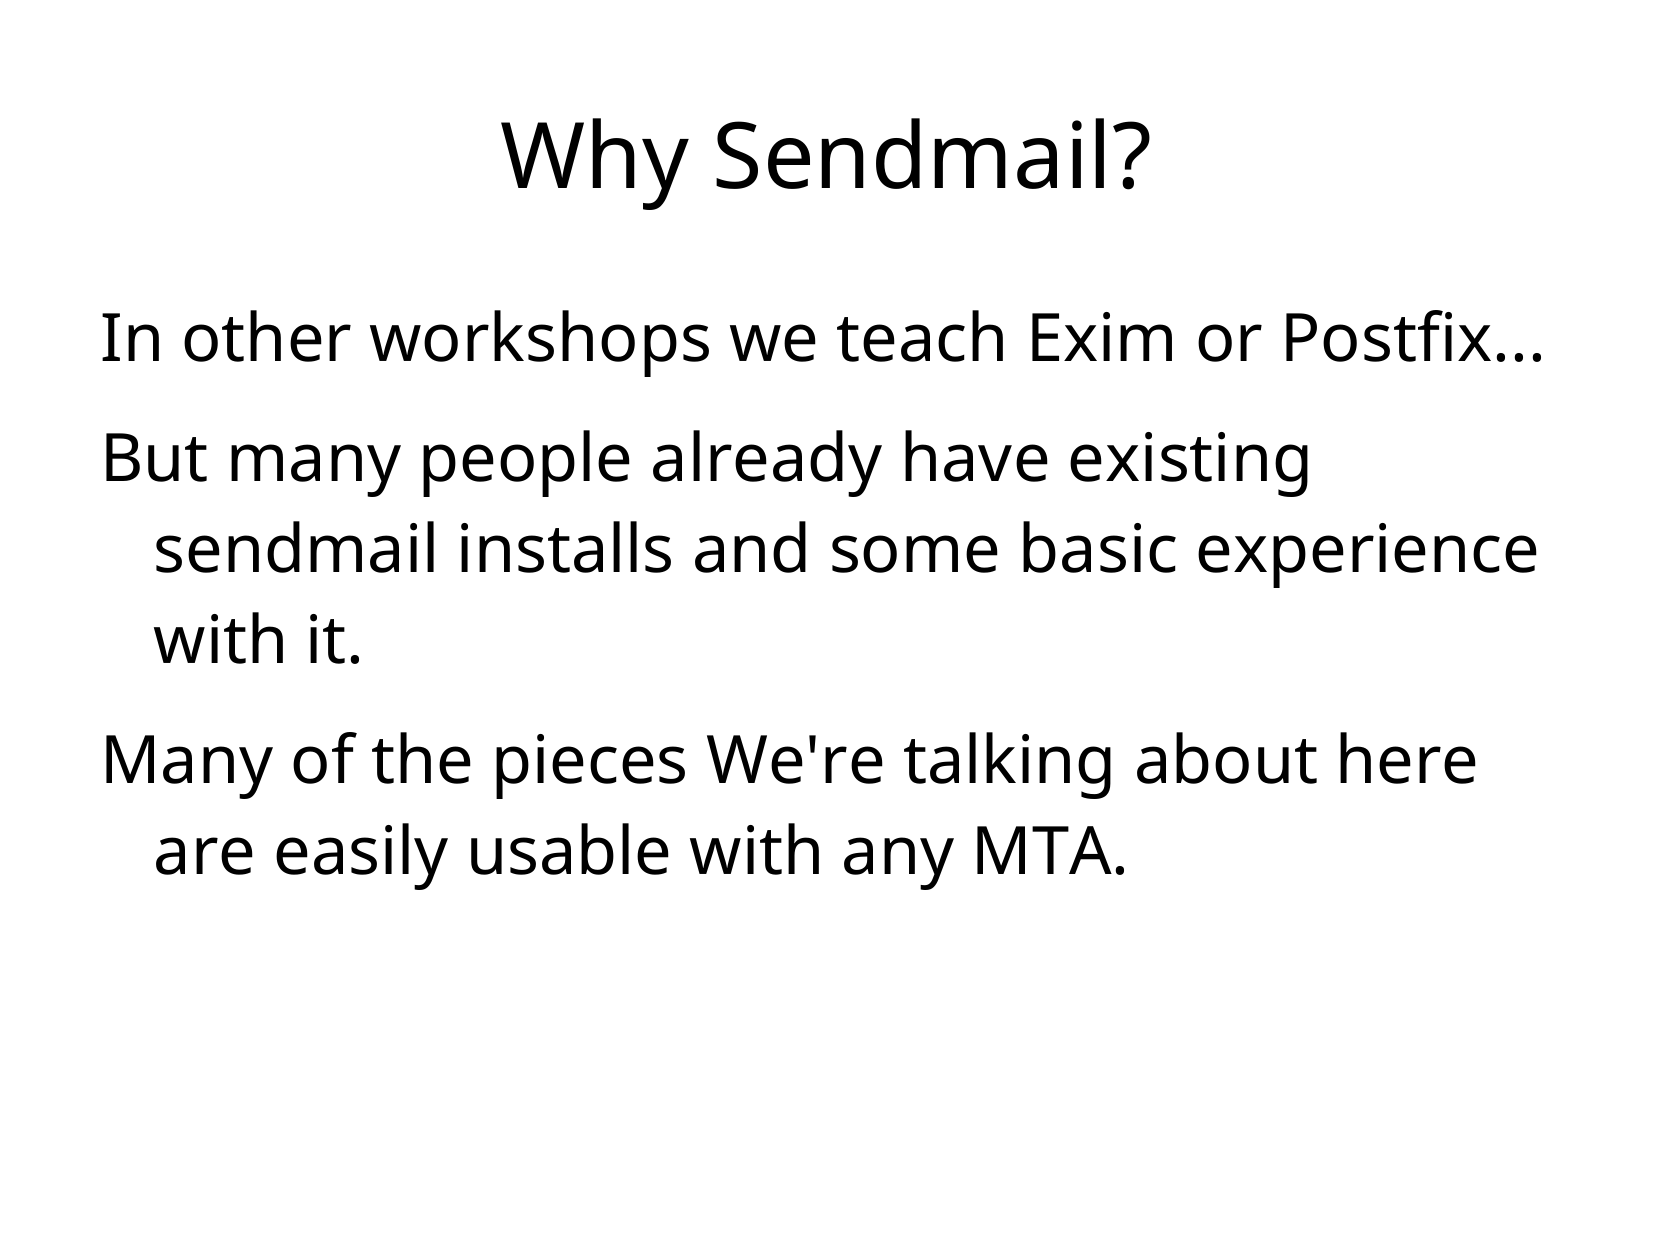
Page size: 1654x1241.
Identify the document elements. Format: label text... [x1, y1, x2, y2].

list In other workshops we teach Exim or Postfix... But many people already have existing sendmail installs and some basic experience with it. Many of the pieces We're talking about here are easily usable with any MTA. [82, 290, 1571, 1109]
title Why Sendmail? [82, 49, 1571, 257]
